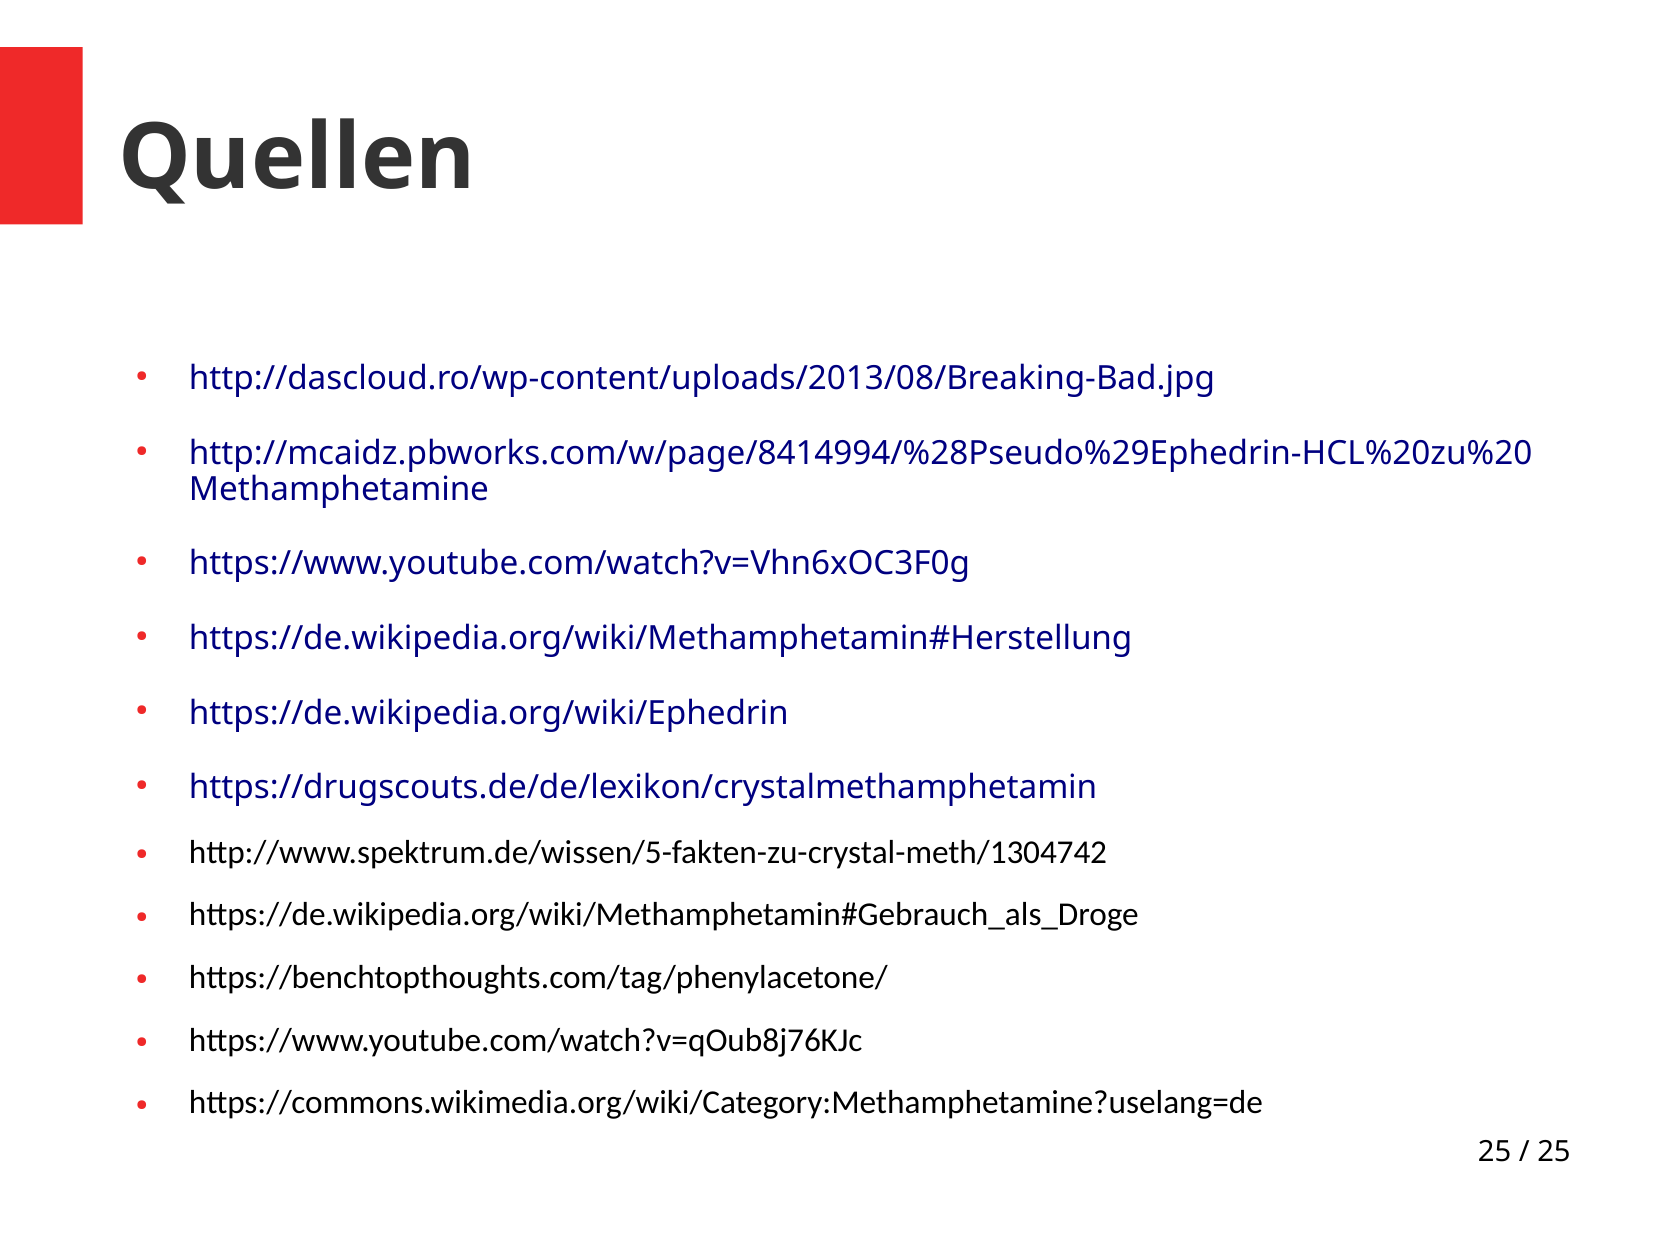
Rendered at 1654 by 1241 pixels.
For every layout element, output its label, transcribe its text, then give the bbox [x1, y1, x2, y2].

title Quellen [118, 49, 1571, 257]
list http://dascloud.ro/wp-content/uploads/2013/08/Breaking-Bad.jpg http://mcaidz.pbworks.com/w/page/8414994/%28Pseudo%29Ephedrin-HCL%20zu%20Methamphetamine https://www.youtube.com/watch?v=Vhn6xOC3F0g https://de.wikipedia.org/wiki/Methamphetamin#Herstellung https://de.wikipedia.org/wiki/Ephedrin https://drugscouts.de/de/lexikon/crystalmethamphetamin http://www.spektrum.de/wissen/5-fakten-zu-crystal-meth/1304742 https://de.wikipedia.org/wiki/Methamphetamin#Gebrauch_als_Droge https://benchtopthoughts.com/tag/phenylacetone/ https://www.youtube.com/watch?v=qOub8j76KJc https://commons.wikimedia.org/wiki/Category:Methamphetamine?uselang=de [118, 354, 1536, 1074]
